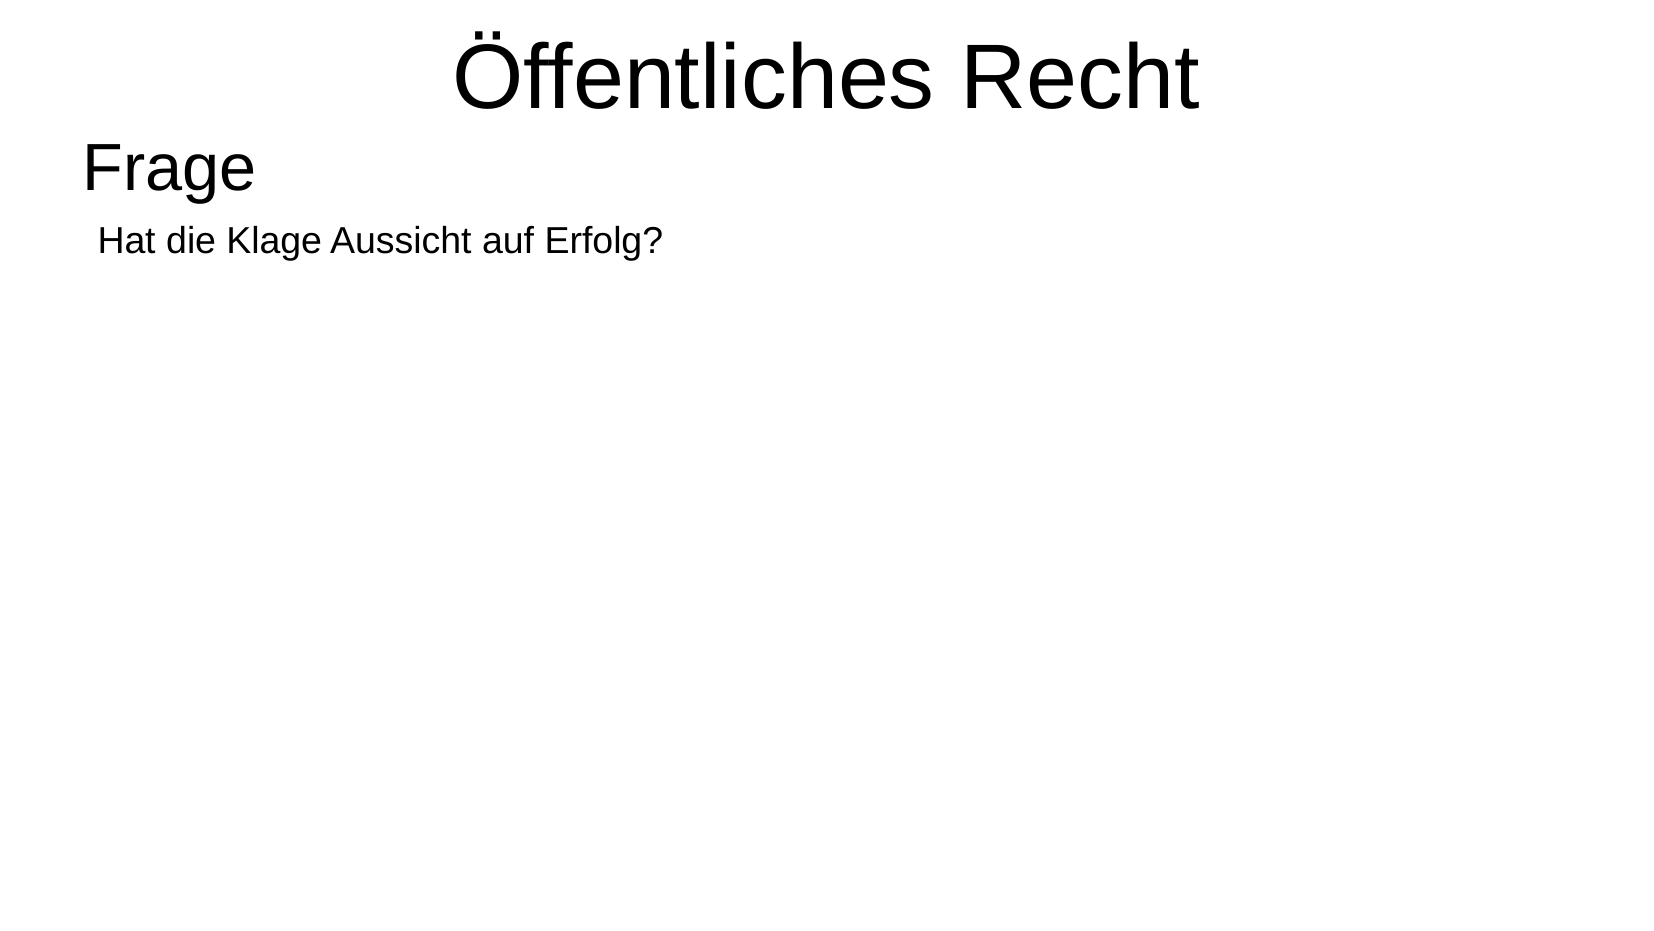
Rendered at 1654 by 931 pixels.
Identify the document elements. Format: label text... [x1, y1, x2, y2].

list Frage [82, 129, 1571, 212]
text_box Hat die Klage Aussicht auf Erfolg? [82, 212, 1571, 839]
title Öffentliches Recht [82, 23, 1571, 129]
